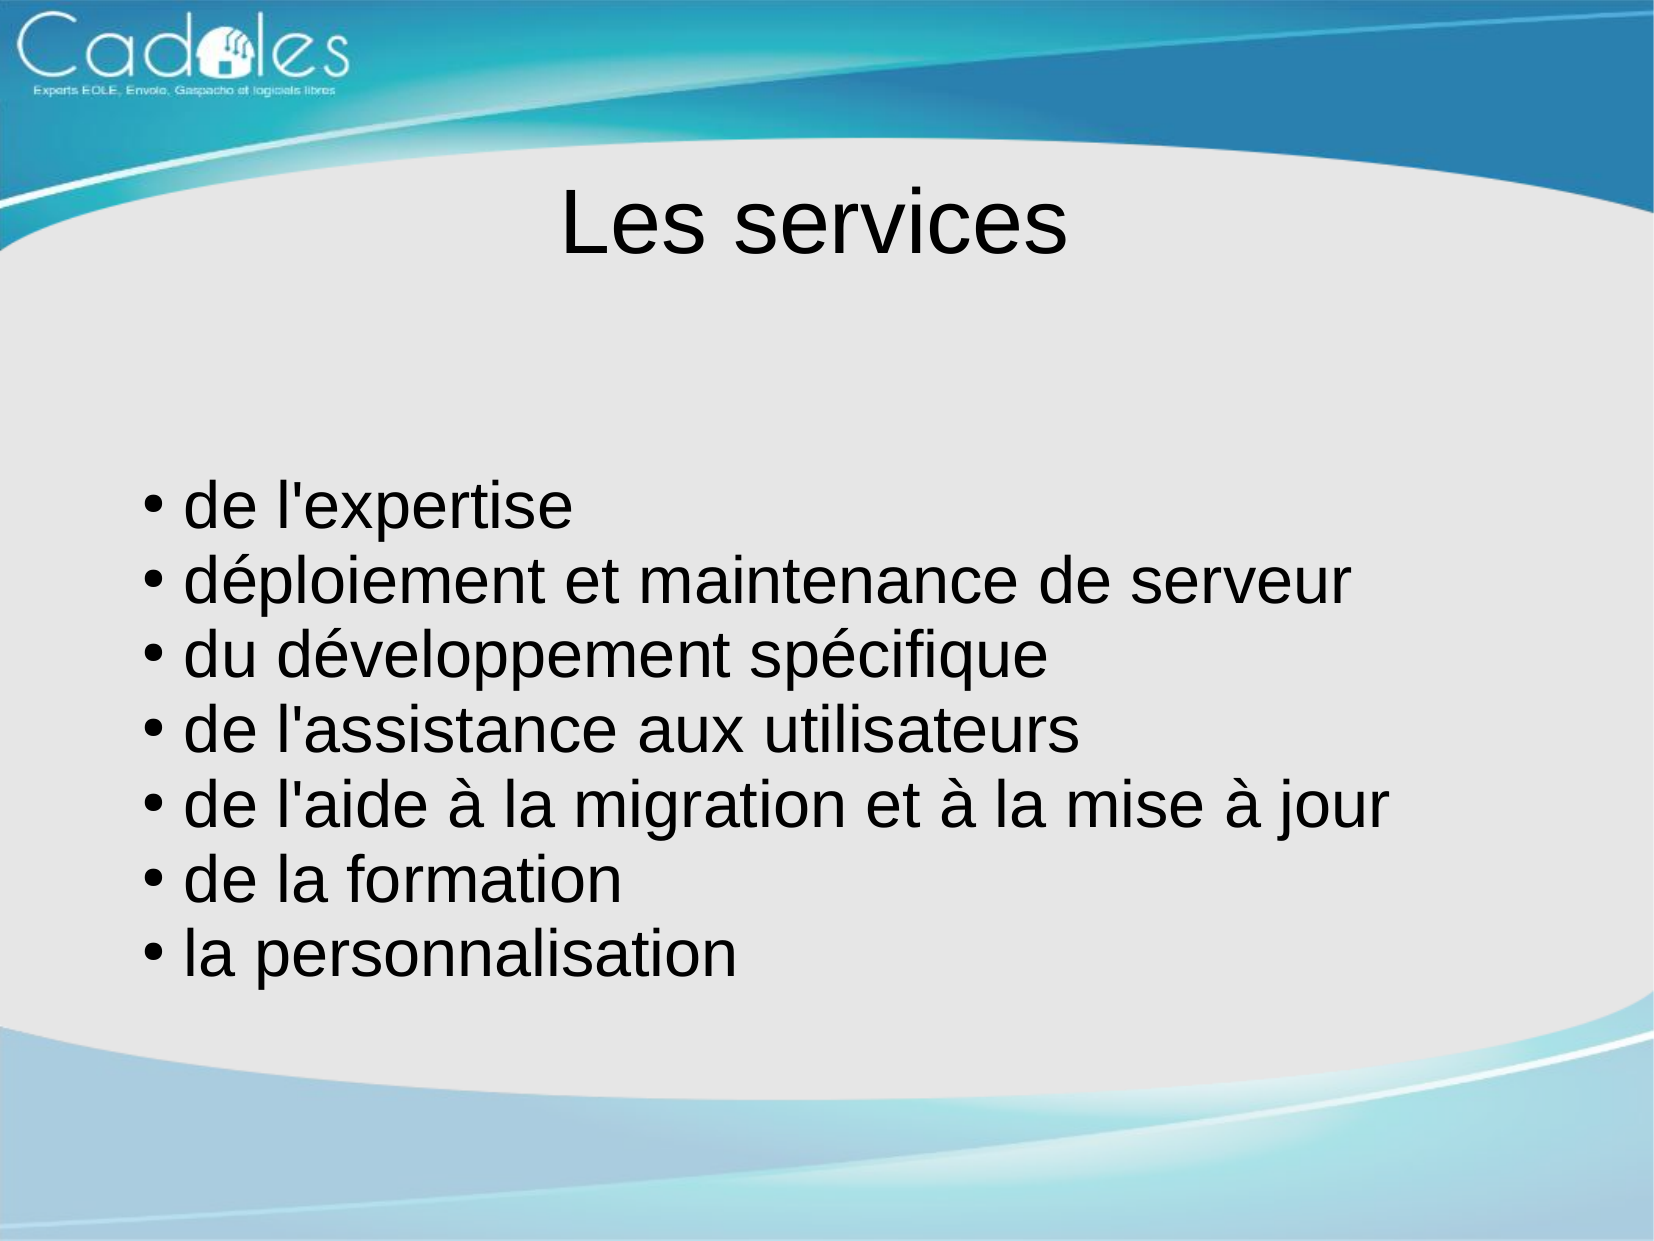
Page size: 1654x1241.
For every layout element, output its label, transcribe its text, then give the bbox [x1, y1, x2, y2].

subtitle de l'expertise déploiement et maintenance de serveur du développement spécifique de l'assistance aux utilisateurs de l'aide à la migration et à la mise à jour de la formation la personnalisation [141, 325, 1548, 1134]
picture [0, 0, 1654, 1241]
title Les services [70, 118, 1559, 326]
